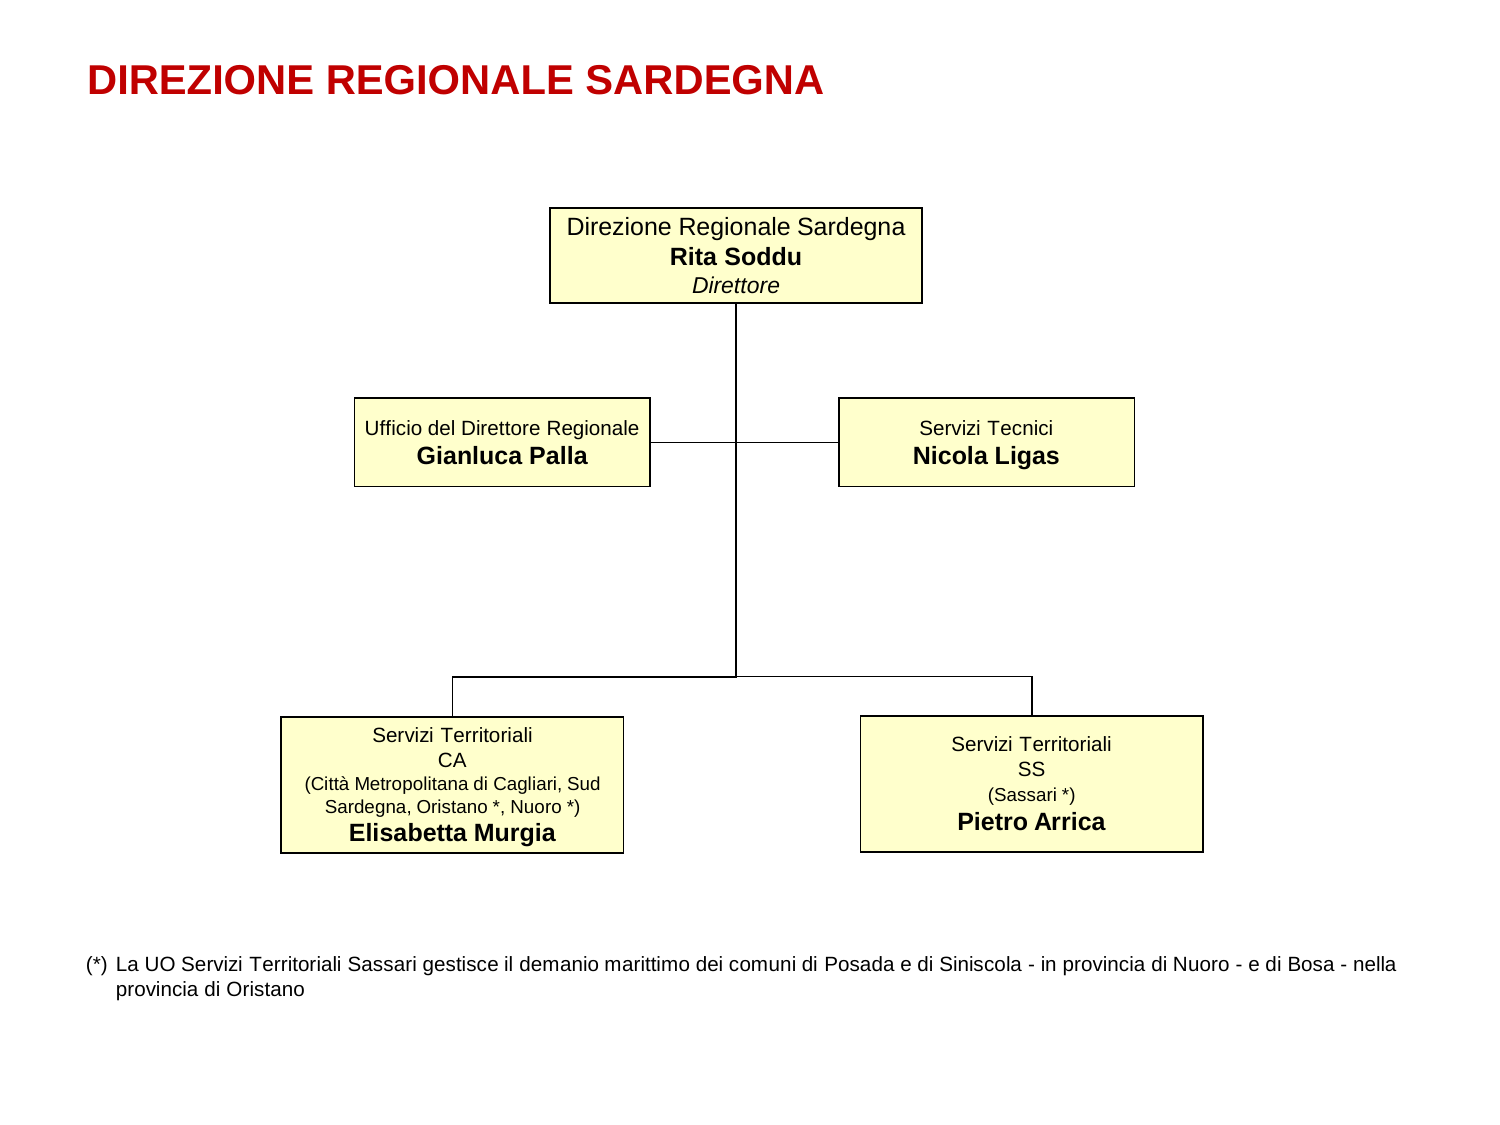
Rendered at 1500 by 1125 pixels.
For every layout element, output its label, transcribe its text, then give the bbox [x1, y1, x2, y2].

text_box DIREZIONE REGIONALE SARDEGNA [72, 45, 1462, 128]
picture [70, 203, 1430, 1014]
